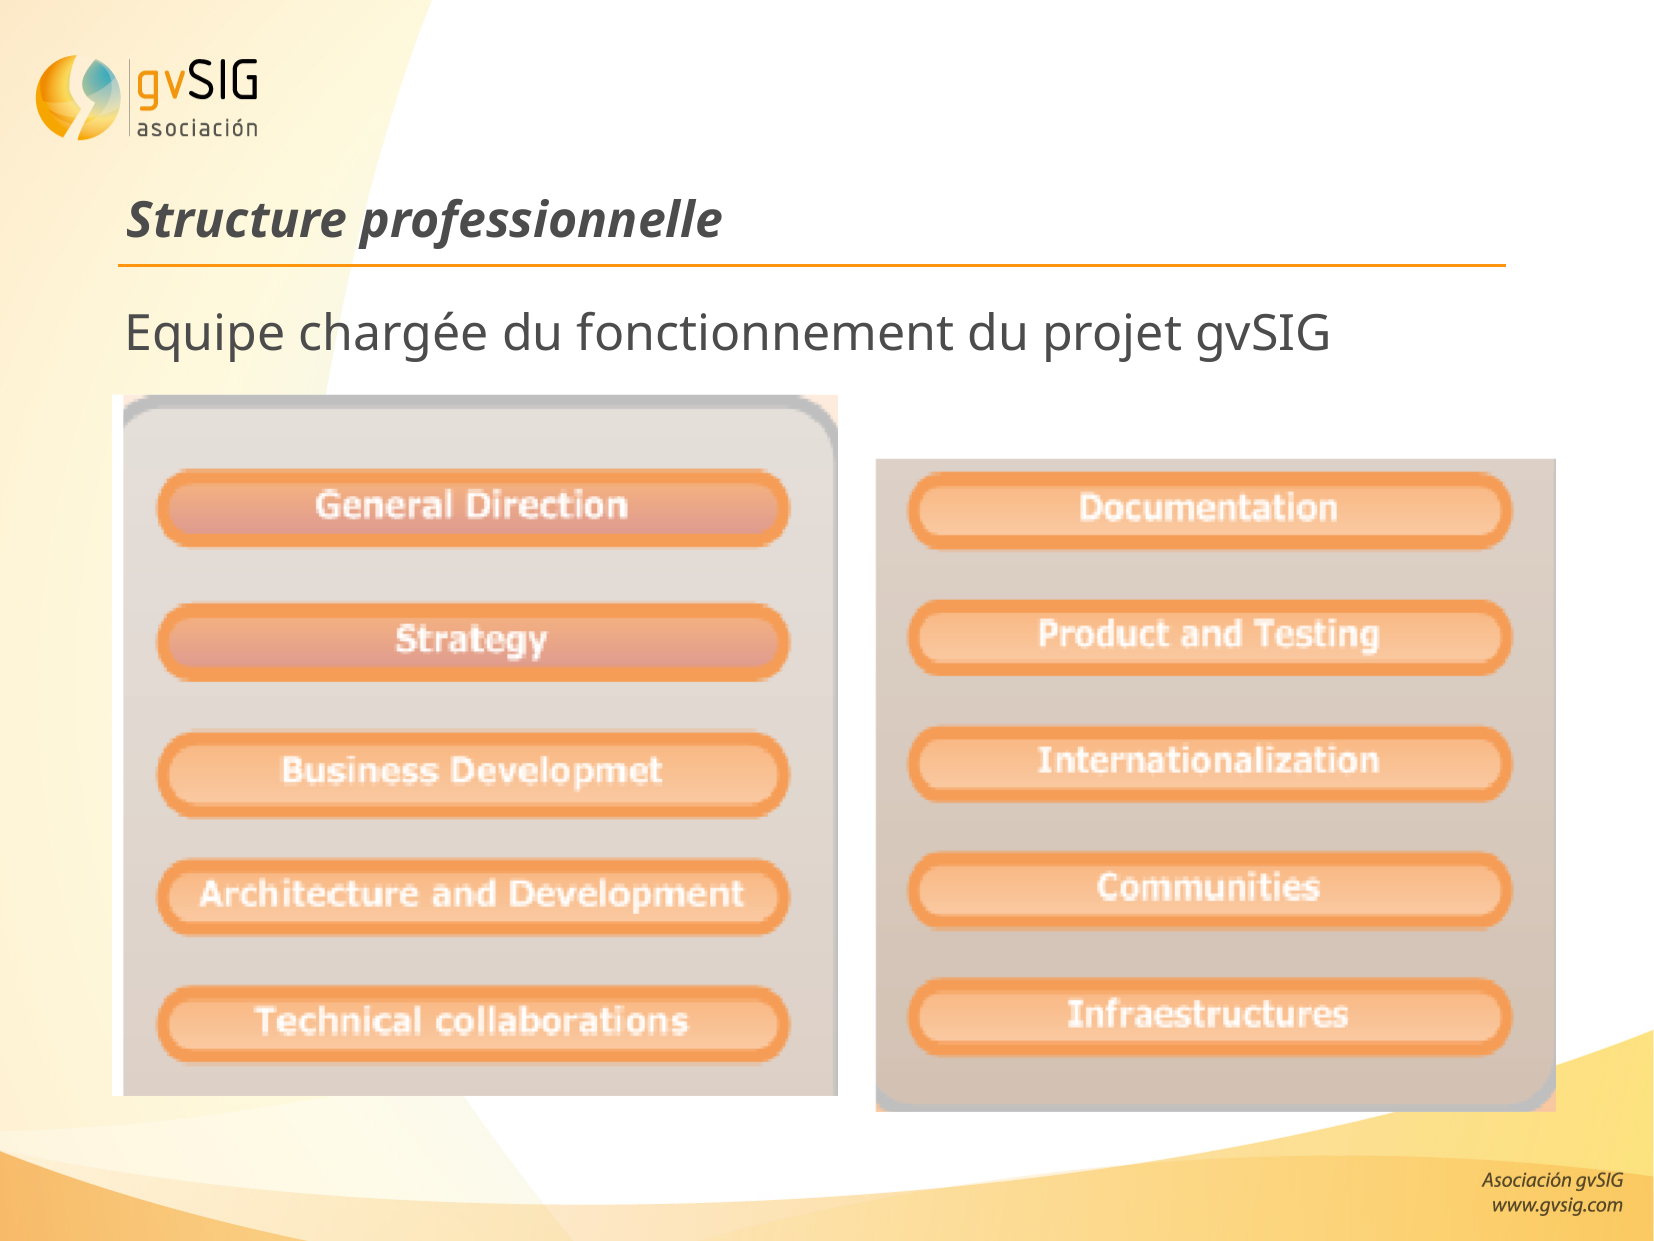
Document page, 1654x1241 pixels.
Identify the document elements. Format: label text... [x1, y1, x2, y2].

text_box Equipe chargée du fonctionnement du projet gvSIG [124, 301, 1654, 361]
text_box Structure professionnelle [126, 188, 878, 247]
picture [0, 0, 1654, 1241]
